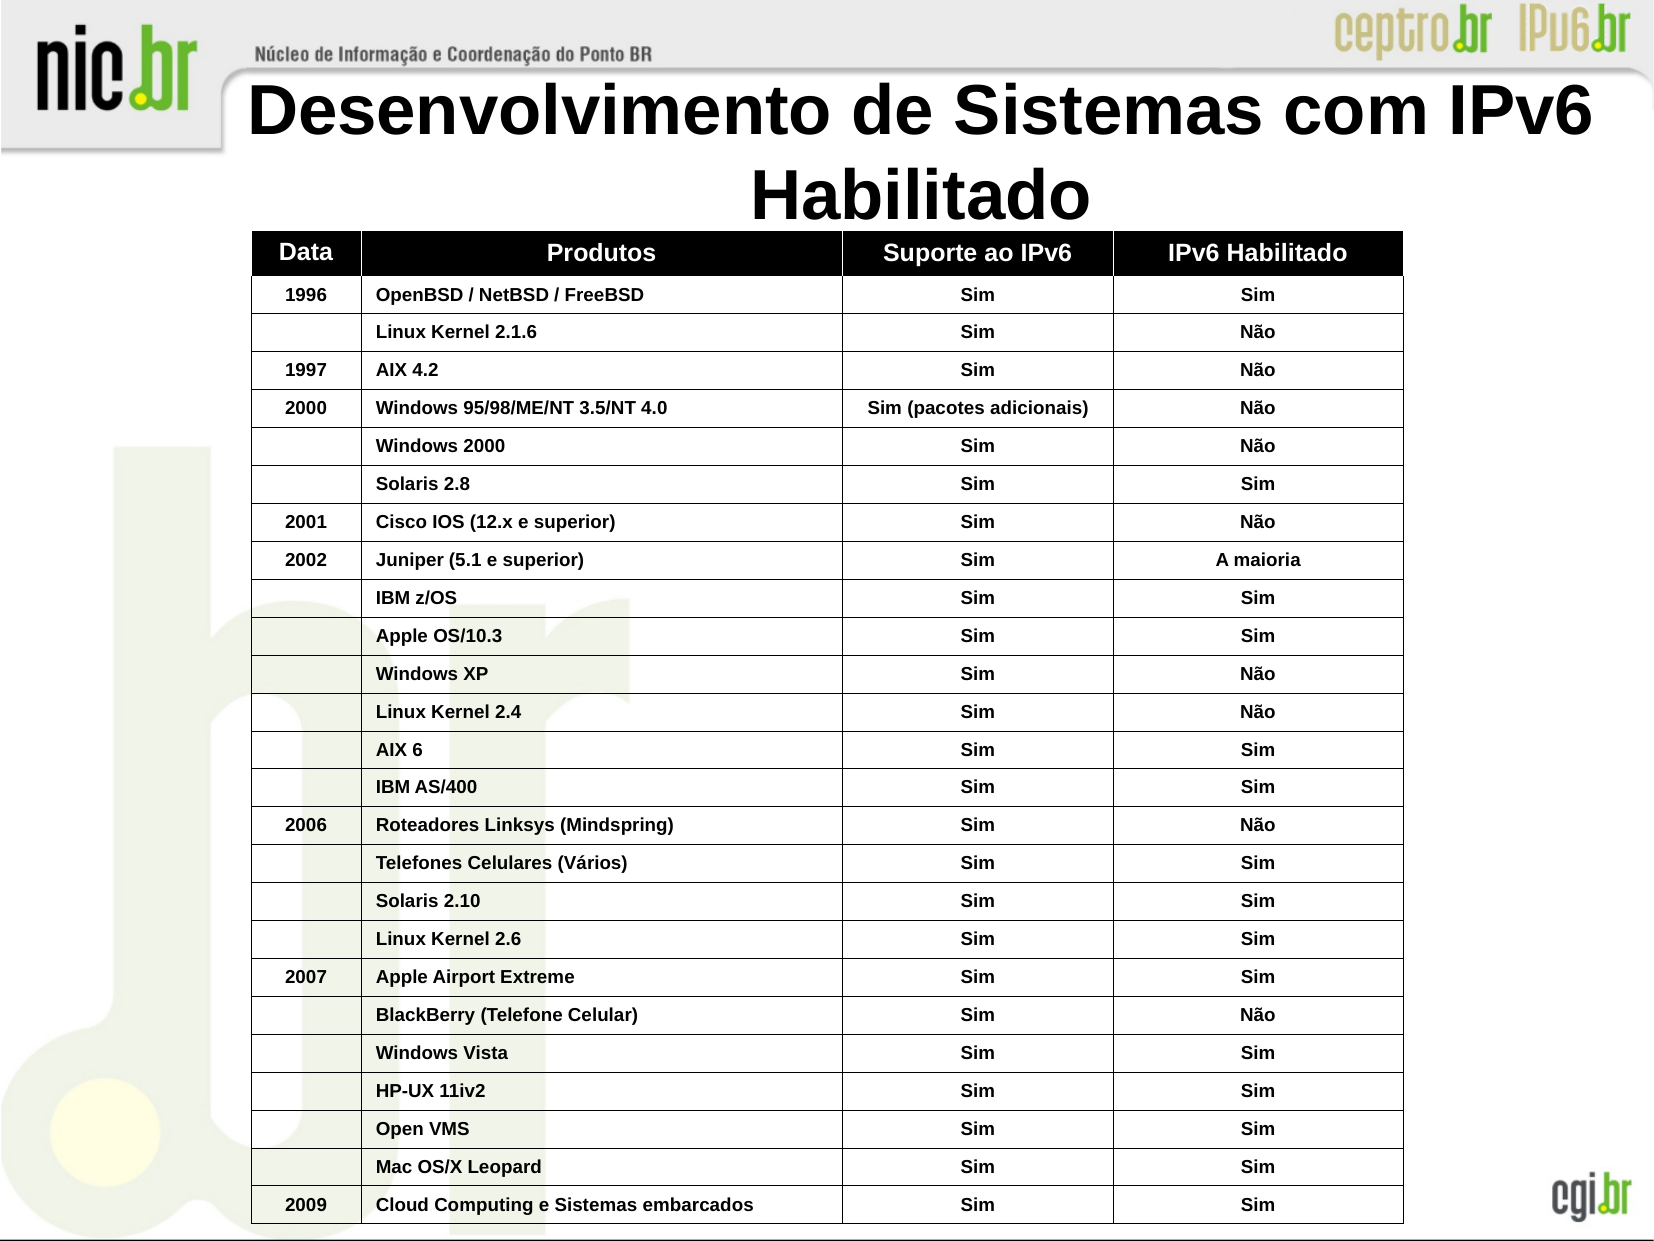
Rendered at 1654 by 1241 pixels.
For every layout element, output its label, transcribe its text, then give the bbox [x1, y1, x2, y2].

text_box Desenvolvimento de Sistemas com IPv6 Habilitado [212, 56, 1630, 174]
table_cell Sim [1114, 580, 1403, 617]
table_cell [252, 694, 361, 731]
table_cell Cloud Computing e Sistemas embarcados [362, 1186, 842, 1223]
table_cell AIX 6 [362, 732, 842, 768]
table_cell OpenBSD / NetBSD / FreeBSD [362, 277, 842, 313]
table_cell Sim [843, 656, 1113, 693]
table_cell Apple Airport Extreme [362, 959, 842, 996]
table_cell Sim [843, 1035, 1113, 1072]
table_cell 2009 [252, 1186, 361, 1223]
table_cell [252, 921, 361, 958]
table_cell Sim [1114, 1111, 1403, 1148]
table_cell 1996 [252, 277, 361, 313]
table_cell [252, 428, 361, 465]
table_cell Linux Kernel 2.6 [362, 921, 842, 958]
table_cell Mac OS/X Leopard [362, 1149, 842, 1185]
table_cell Juniper (5.1 e superior) [362, 542, 842, 579]
table_cell 2000 [252, 390, 361, 427]
table_cell Sim [1114, 1186, 1403, 1223]
table_header IPv6 Habilitado [1114, 231, 1403, 276]
table_cell A maioria [1114, 542, 1403, 579]
table_cell Sim [1114, 277, 1403, 313]
table_cell Sim (pacotes adicionais) [843, 390, 1113, 427]
table_cell Sim [1114, 883, 1403, 920]
table_cell Sim [843, 1186, 1113, 1223]
table_header Produtos [362, 231, 842, 276]
table_cell Sim [843, 1111, 1113, 1148]
table_cell Sim [1114, 845, 1403, 882]
table_cell Sim [1114, 732, 1403, 768]
table_cell Solaris 2.10 [362, 883, 842, 920]
table_cell Sim [843, 580, 1113, 617]
table_cell [252, 732, 361, 768]
table_cell [252, 314, 361, 351]
table_cell Não [1114, 428, 1403, 465]
table_cell IBM AS/400 [362, 769, 842, 806]
table_cell Não [1114, 656, 1403, 693]
table_cell Sim [843, 1149, 1113, 1185]
table_cell [252, 1149, 361, 1185]
table_cell Solaris 2.8 [362, 466, 842, 503]
table_cell [252, 845, 361, 882]
table_cell Sim [843, 352, 1113, 389]
table_cell Sim [1114, 1035, 1403, 1072]
table_cell Sim [843, 845, 1113, 882]
table_cell Sim [843, 618, 1113, 655]
table_cell IBM z/OS [362, 580, 842, 617]
table_cell Sim [1114, 769, 1403, 806]
table_cell 1997 [252, 352, 361, 389]
table_cell [252, 656, 361, 693]
table_cell 2001 [252, 504, 361, 541]
table_cell 2006 [252, 807, 361, 844]
table_cell Sim [843, 466, 1113, 503]
table_cell Windows 2000 [362, 428, 842, 465]
picture [0, 0, 1654, 1241]
table_cell Telefones Celulares (Vários) [362, 845, 842, 882]
table_cell Sim [1114, 921, 1403, 958]
table_cell Sim [843, 807, 1113, 844]
table_cell Não [1114, 390, 1403, 427]
table_cell 2007 [252, 959, 361, 996]
table_cell Sim [843, 314, 1113, 351]
table_cell [252, 1111, 361, 1148]
table_cell [252, 997, 361, 1034]
table_cell Sim [843, 769, 1113, 806]
table_cell Sim [843, 694, 1113, 731]
table_cell Sim [843, 542, 1113, 579]
table_cell Windows Vista [362, 1035, 842, 1072]
table_cell Não [1114, 997, 1403, 1034]
table_cell Sim [843, 1073, 1113, 1110]
table_cell BlackBerry (Telefone Celular) [362, 997, 842, 1034]
table_cell Apple OS/10.3 [362, 618, 842, 655]
table_cell Windows 95/98/ME/NT 3.5/NT 4.0 [362, 390, 842, 427]
table_cell [252, 883, 361, 920]
table_cell AIX 4.2 [362, 352, 842, 389]
table_cell [252, 618, 361, 655]
table_cell [252, 466, 361, 503]
table_cell Sim [1114, 1149, 1403, 1185]
table_cell Sim [843, 428, 1113, 465]
table_cell Windows XP [362, 656, 842, 693]
table_cell Não [1114, 504, 1403, 541]
table_cell Roteadores Linksys (Mindspring) [362, 807, 842, 844]
table_cell Sim [843, 277, 1113, 313]
table_cell Sim [1114, 1073, 1403, 1110]
table_cell Sim [843, 732, 1113, 768]
table_cell Sim [1114, 959, 1403, 996]
table_cell Não [1114, 314, 1403, 351]
table_cell [252, 580, 361, 617]
table_cell Sim [843, 883, 1113, 920]
table_cell Não [1114, 352, 1403, 389]
table_cell 2002 [252, 542, 361, 579]
table_header Data [252, 231, 361, 276]
table_cell Não [1114, 807, 1403, 844]
table_cell [252, 1035, 361, 1072]
table_cell Sim [843, 921, 1113, 958]
table_cell Linux Kernel 2.4 [362, 694, 842, 731]
table_cell Sim [843, 504, 1113, 541]
table_cell Sim [843, 959, 1113, 996]
table_cell Open VMS [362, 1111, 842, 1148]
table_cell Sim [1114, 466, 1403, 503]
table_cell Não [1114, 694, 1403, 731]
table_header Suporte ao IPv6 [843, 231, 1113, 276]
table_cell Cisco IOS (12.x e superior) [362, 504, 842, 541]
table_cell Linux Kernel 2.1.6 [362, 314, 842, 351]
table_cell HP-UX 11iv2 [362, 1073, 842, 1110]
table_cell [252, 1073, 361, 1110]
table_cell Sim [1114, 618, 1403, 655]
table_cell [252, 769, 361, 806]
table_cell Sim [843, 997, 1113, 1034]
